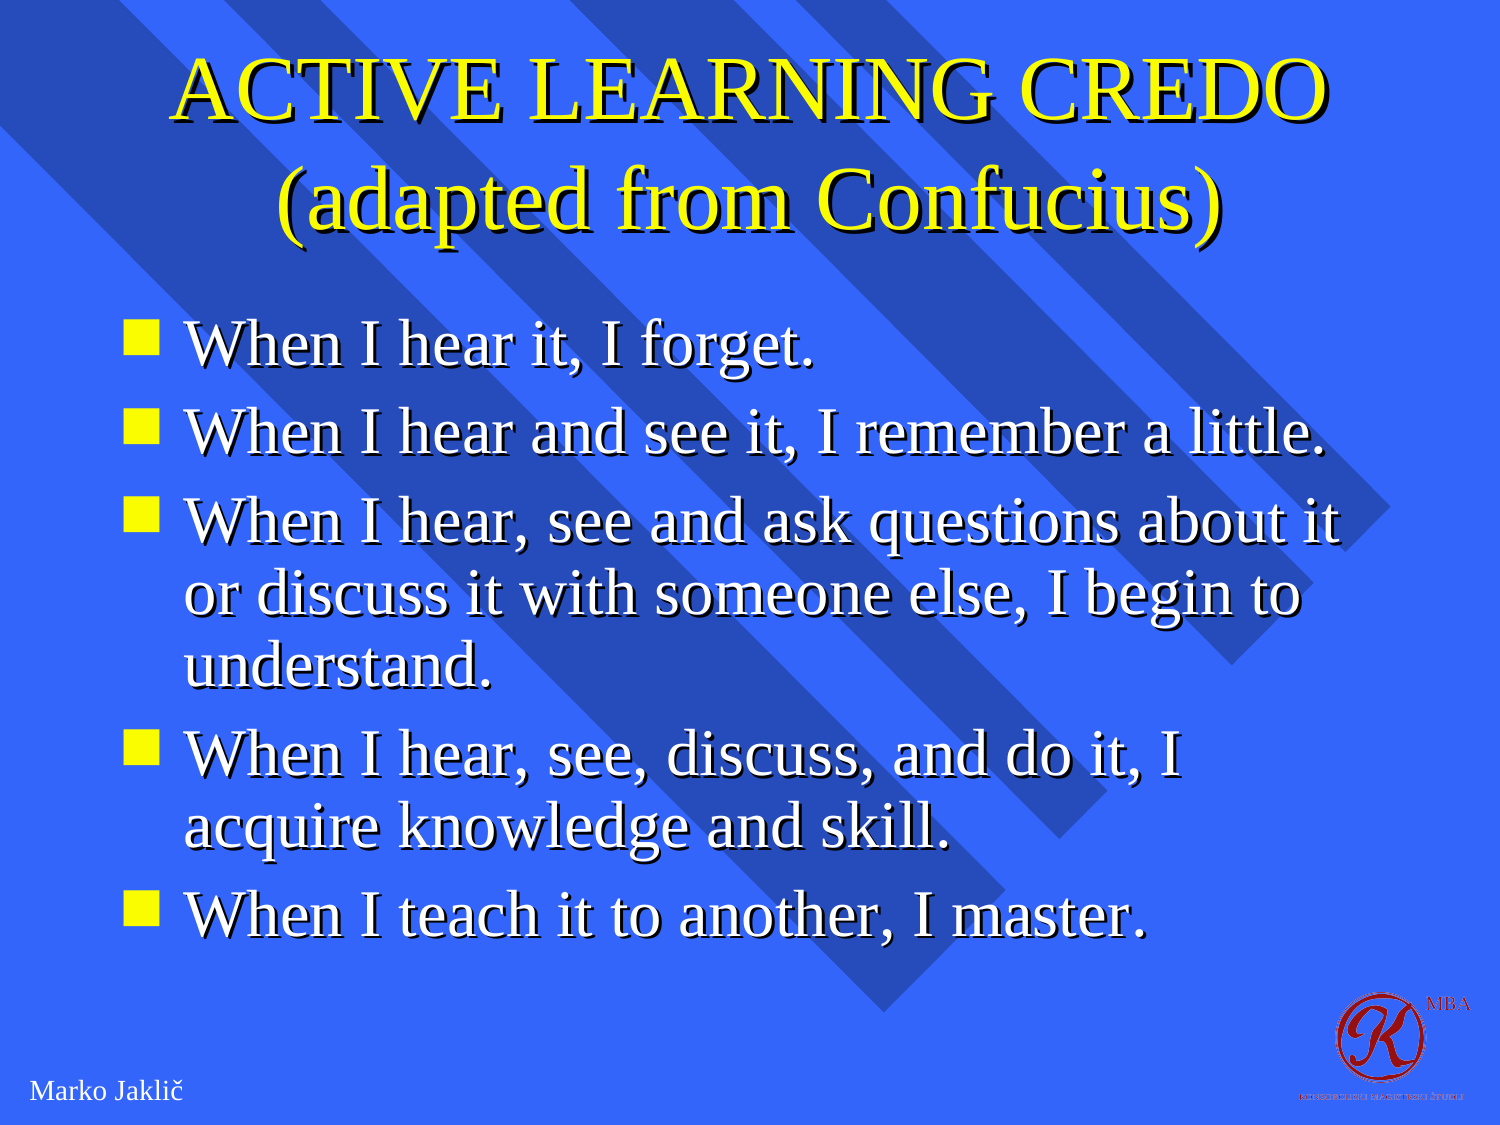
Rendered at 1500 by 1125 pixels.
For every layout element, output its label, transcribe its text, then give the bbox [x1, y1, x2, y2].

list When I hear it, I forget. When I hear and see it, I remember a little. When I hear, see and ask questions about it or discuss it with someone else, I begin to understand. When I hear, see, discuss, and do it, I acquire knowledge and skill. When I teach it to another, I master. [112, 299, 1388, 1046]
title ACTIVE LEARNING CREDO (adapted from Confucius) [112, 19, 1388, 256]
chart [1299, 992, 1476, 1101]
